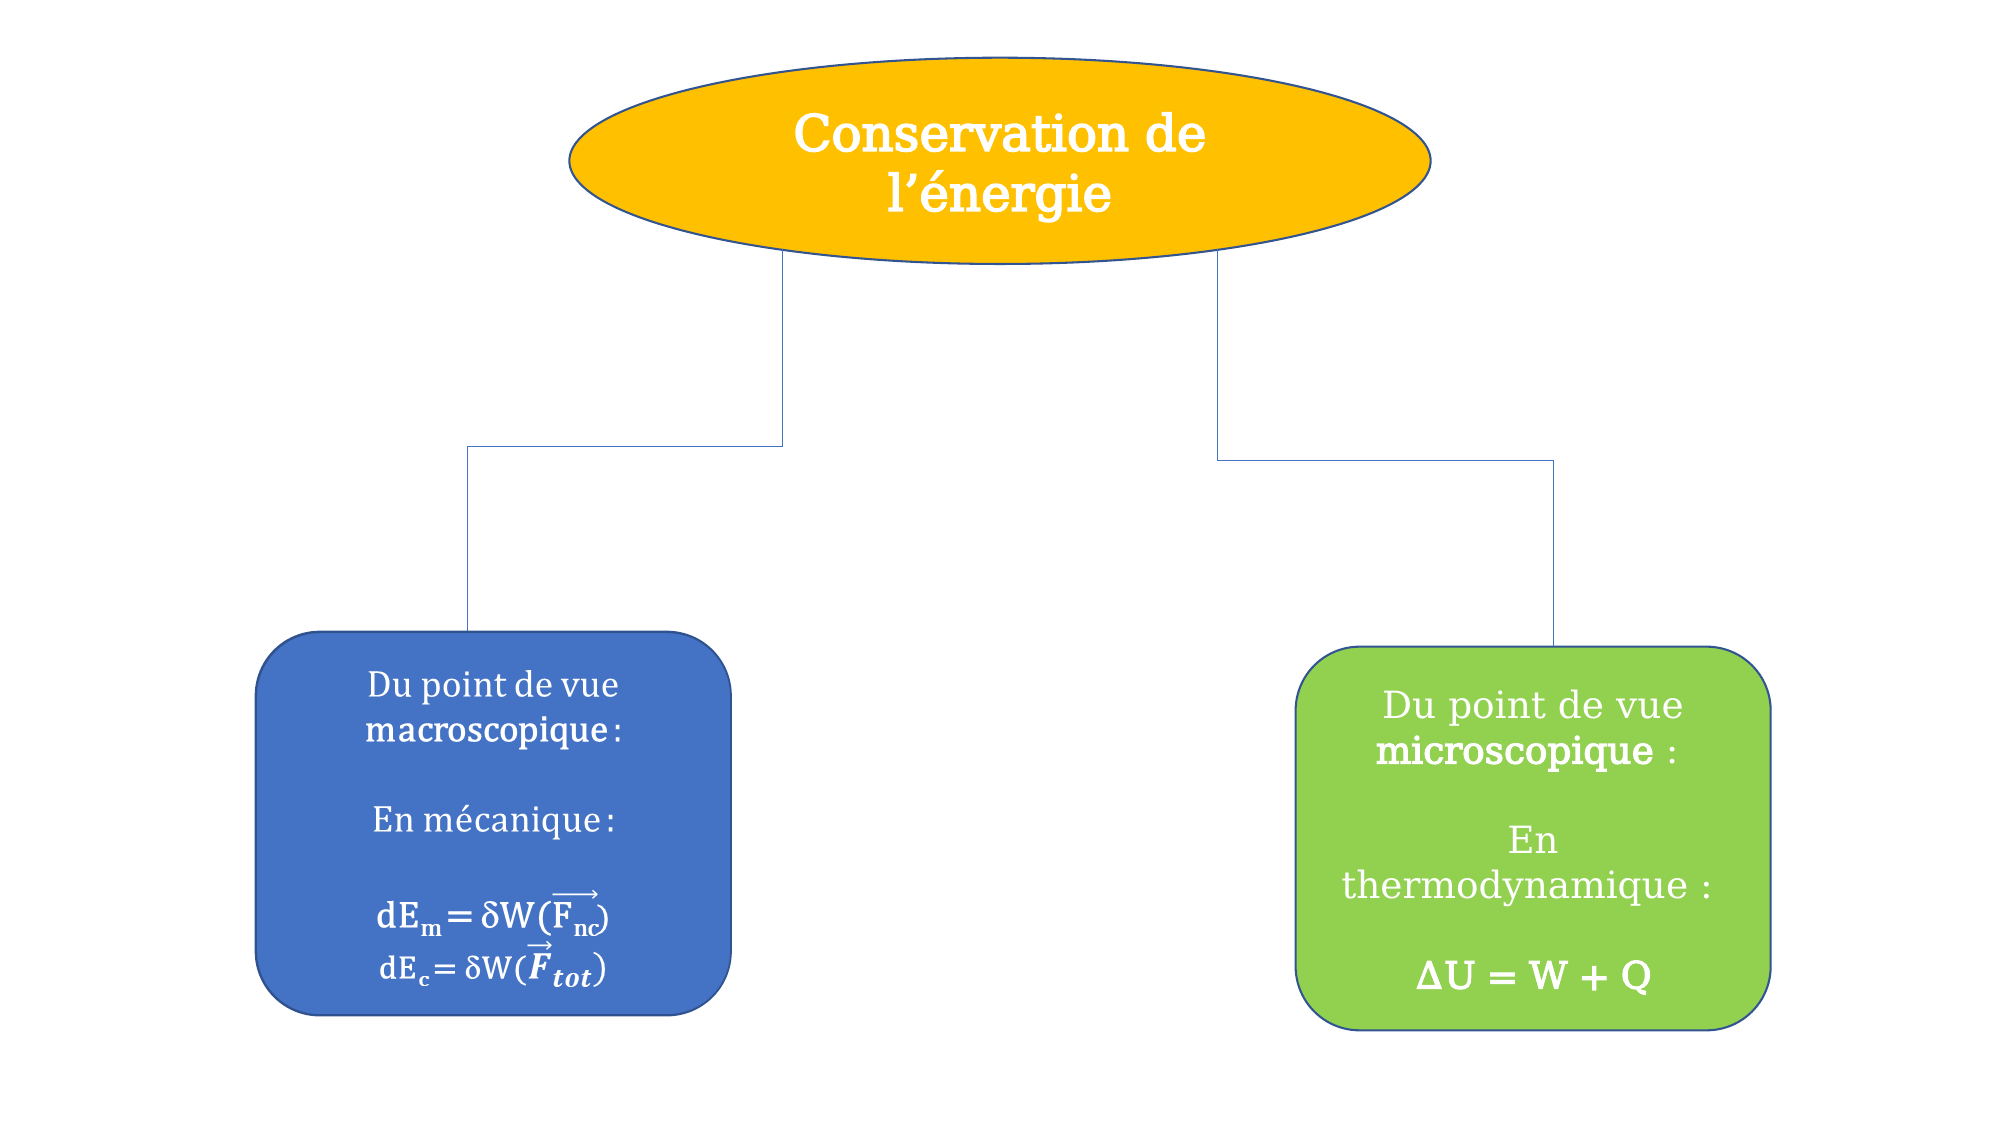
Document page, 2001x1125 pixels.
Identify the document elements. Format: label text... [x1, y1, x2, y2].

text_box Conservation de l’énergie [569, 57, 1431, 264]
text_box [255, 631, 731, 1016]
text_box Du point de vue microscopique : En thermodynamique : ΔU = W + Q [1295, 646, 1771, 1031]
